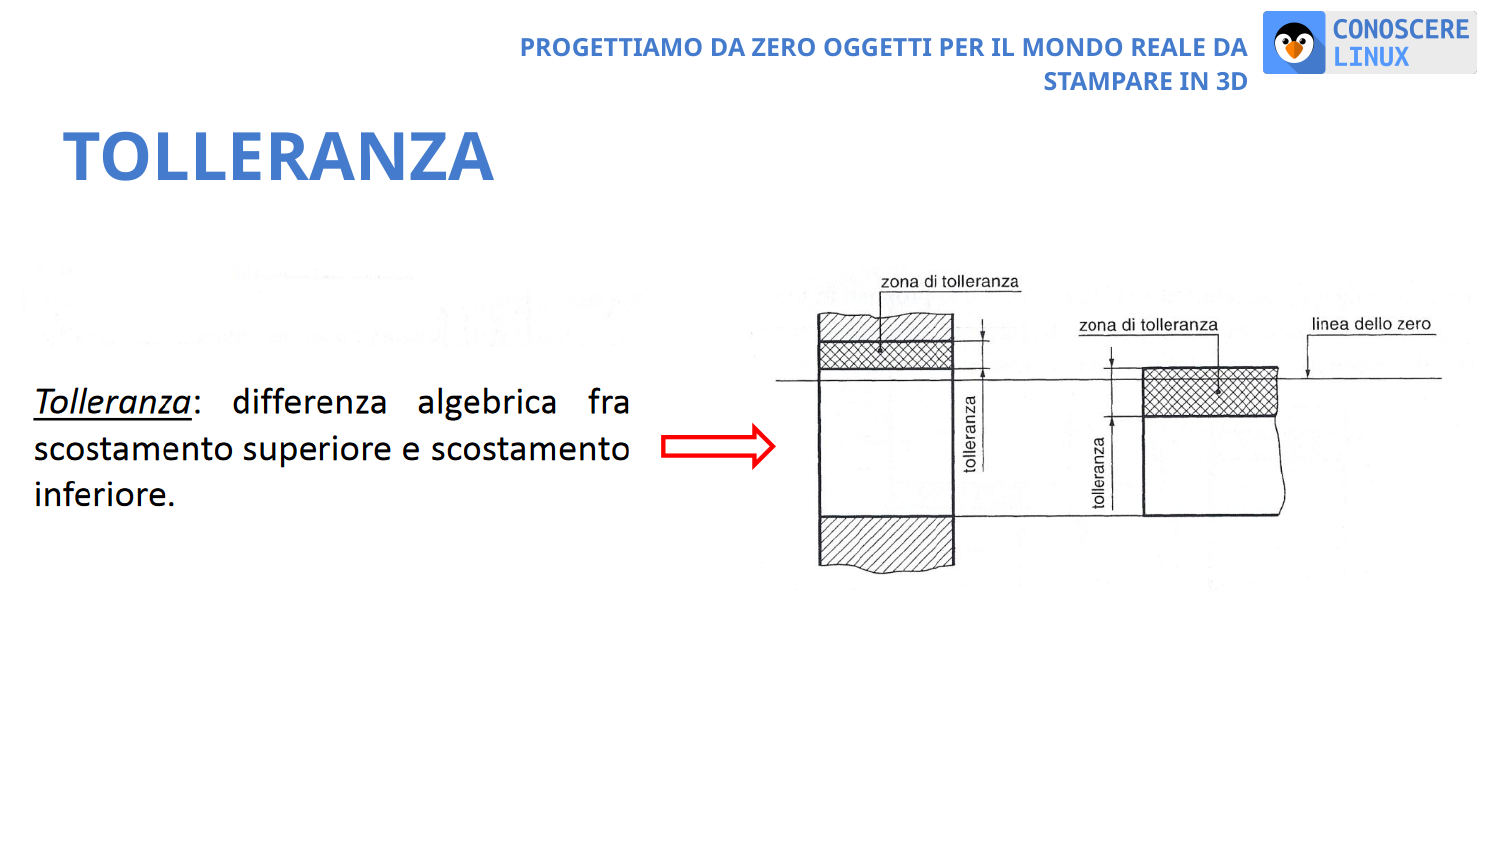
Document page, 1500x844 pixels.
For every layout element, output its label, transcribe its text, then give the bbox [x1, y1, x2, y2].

picture [1263, 11, 1477, 74]
picture [11, 259, 1477, 593]
text_box TOLLERANZA [47, 102, 780, 259]
text_box PROGETTIAMO DA ZERO OGGETTI PER IL MONDO REALE DA STAMPARE IN 3D [437, 21, 1264, 91]
